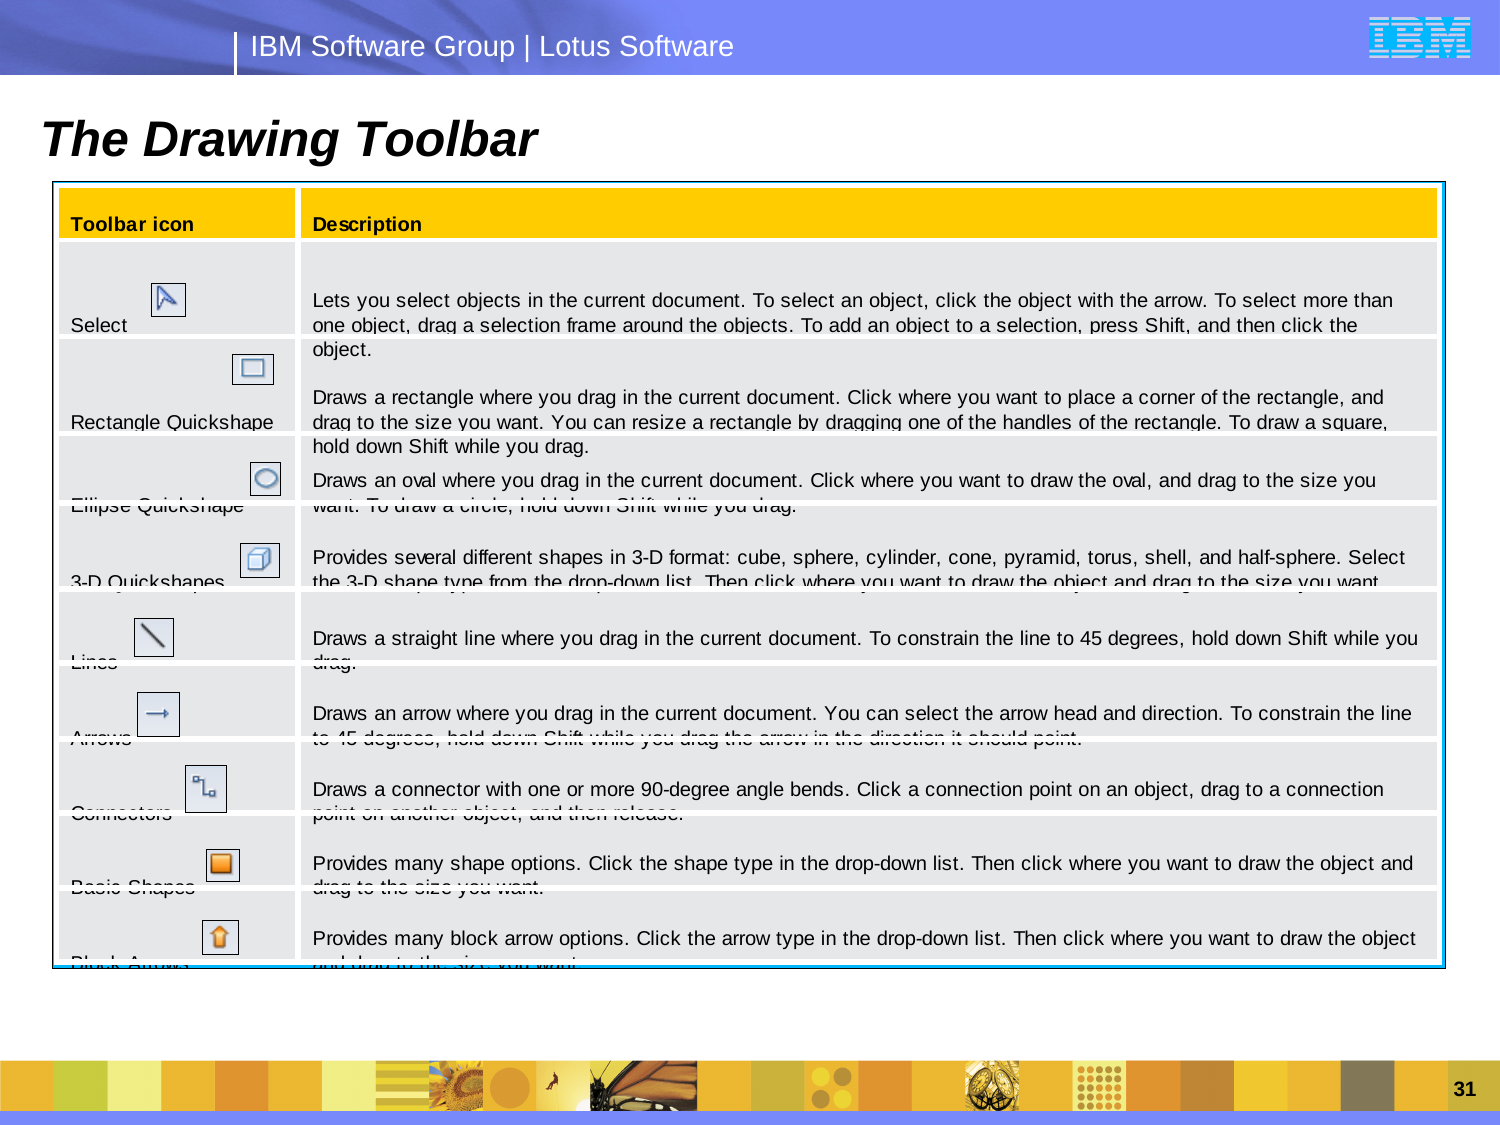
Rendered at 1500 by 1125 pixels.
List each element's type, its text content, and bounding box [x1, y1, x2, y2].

title The Drawing Toolbar [25, 106, 1378, 176]
text_box [22, 176, 1466, 998]
picture [0, 1060, 1500, 1111]
picture [0, 0, 1500, 75]
